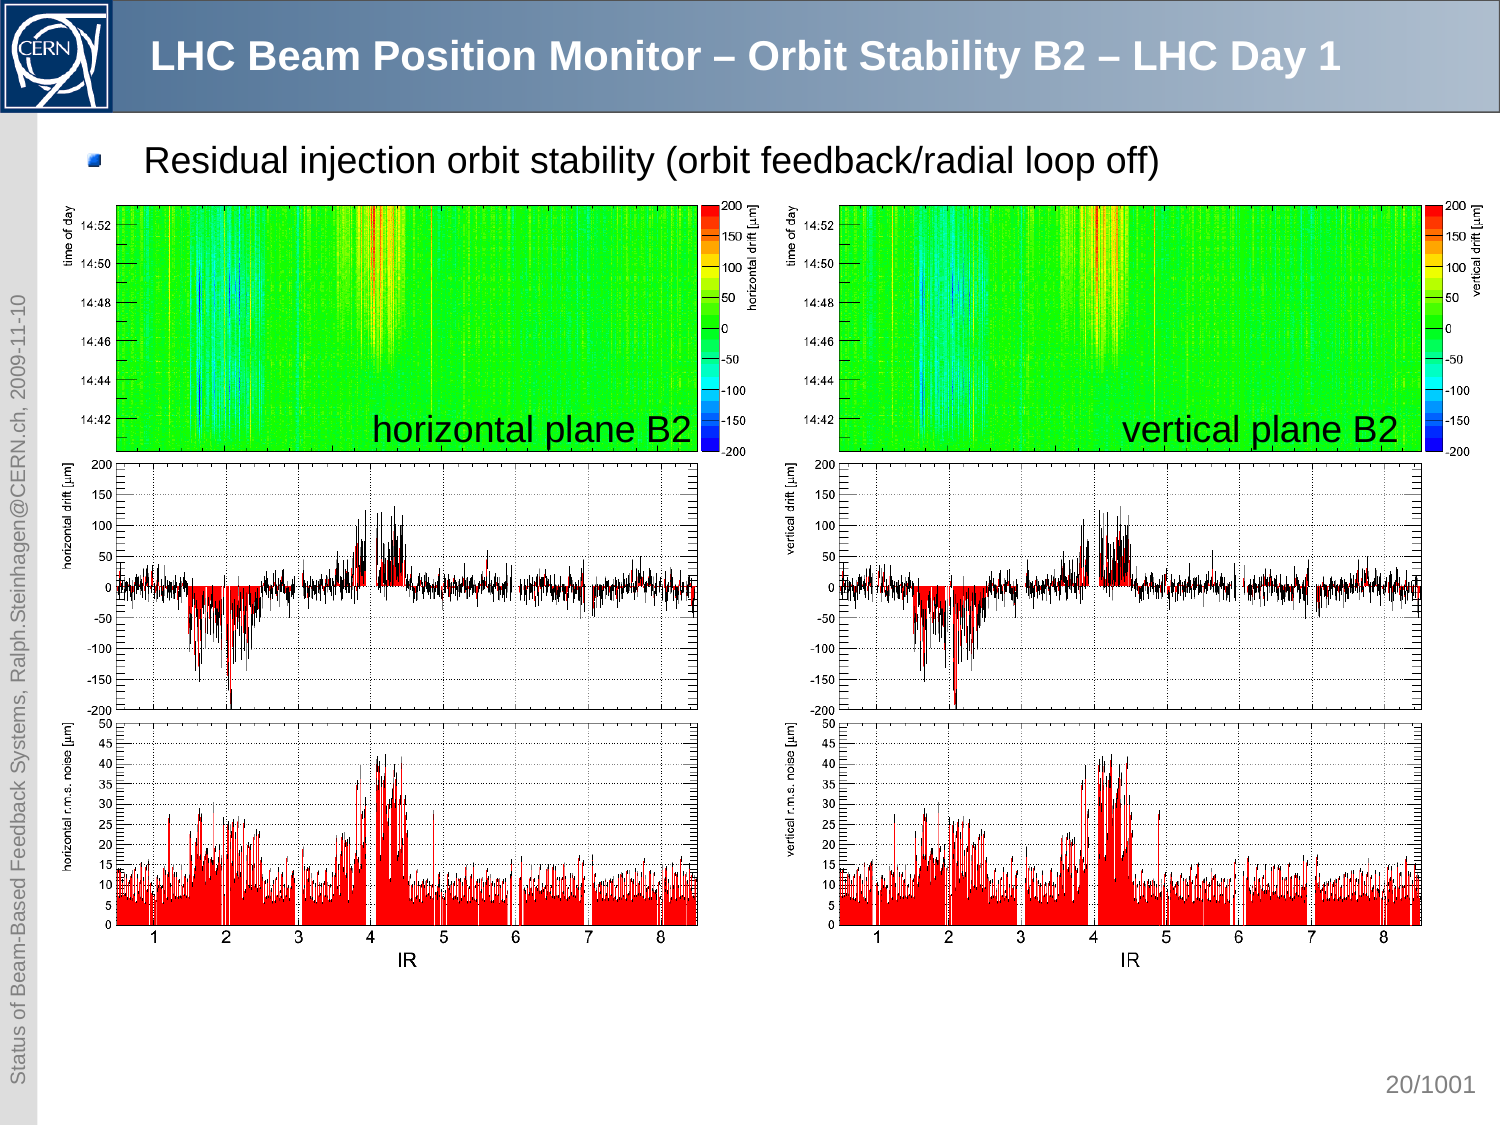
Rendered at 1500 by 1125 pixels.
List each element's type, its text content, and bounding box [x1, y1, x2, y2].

picture [0, 0, 113, 113]
text_box horizontal plane B2 [357, 401, 707, 459]
picture [782, 200, 1492, 978]
text_box vertical plane B2 [1107, 401, 1414, 459]
title LHC Beam Position Monitor – Orbit Stability B2 – LHC Day 1 [150, 7, 1359, 106]
list Residual injection orbit stability (orbit feedback/radial loop off) [87, 137, 1438, 1016]
picture [59, 200, 768, 977]
